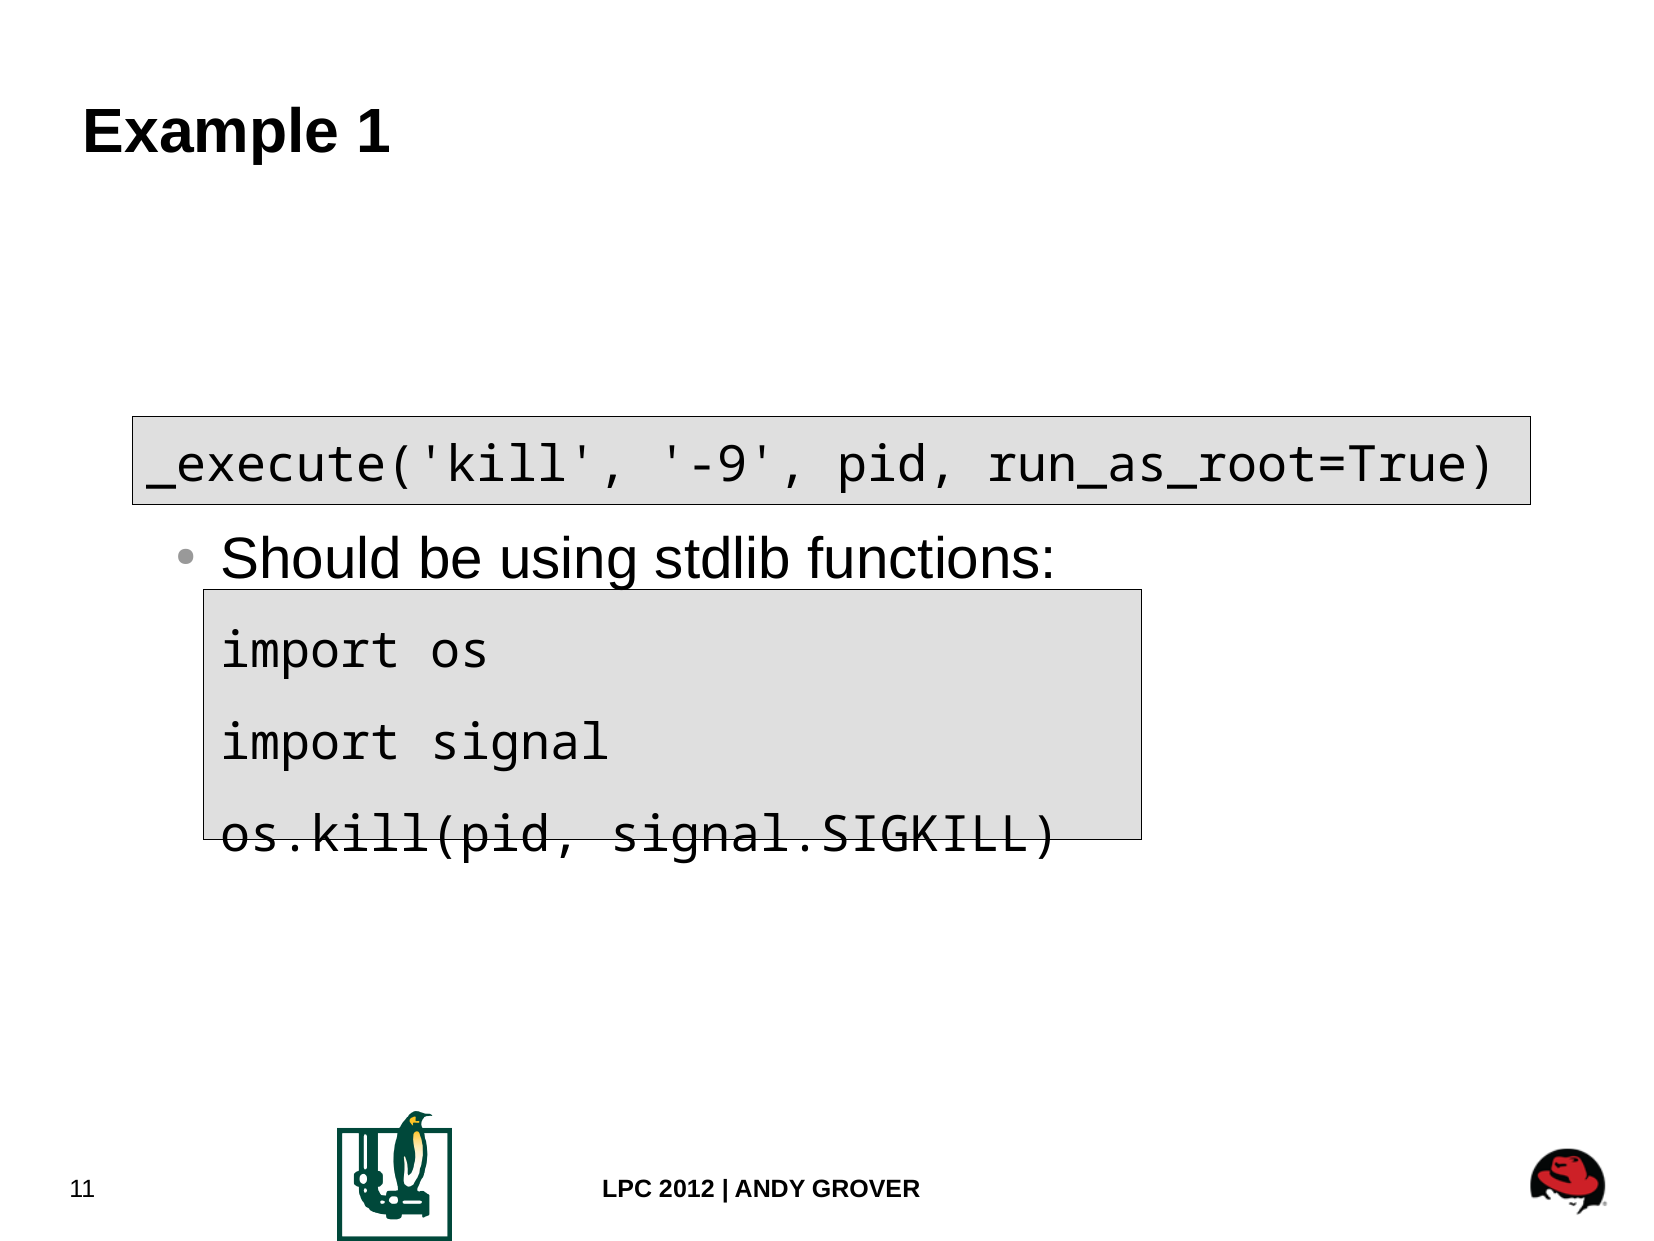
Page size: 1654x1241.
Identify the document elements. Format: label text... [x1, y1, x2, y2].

picture [337, 1111, 452, 1241]
title Example 1 [82, 37, 1571, 226]
text_box [132, 416, 1531, 427]
list _execute('kill', '-9', pid, run_as_root=True) Should be using stdlib functions: import os import signal os.kill(pid, signal.SIGKILL) [86, 427, 1576, 965]
picture [1529, 1146, 1613, 1224]
